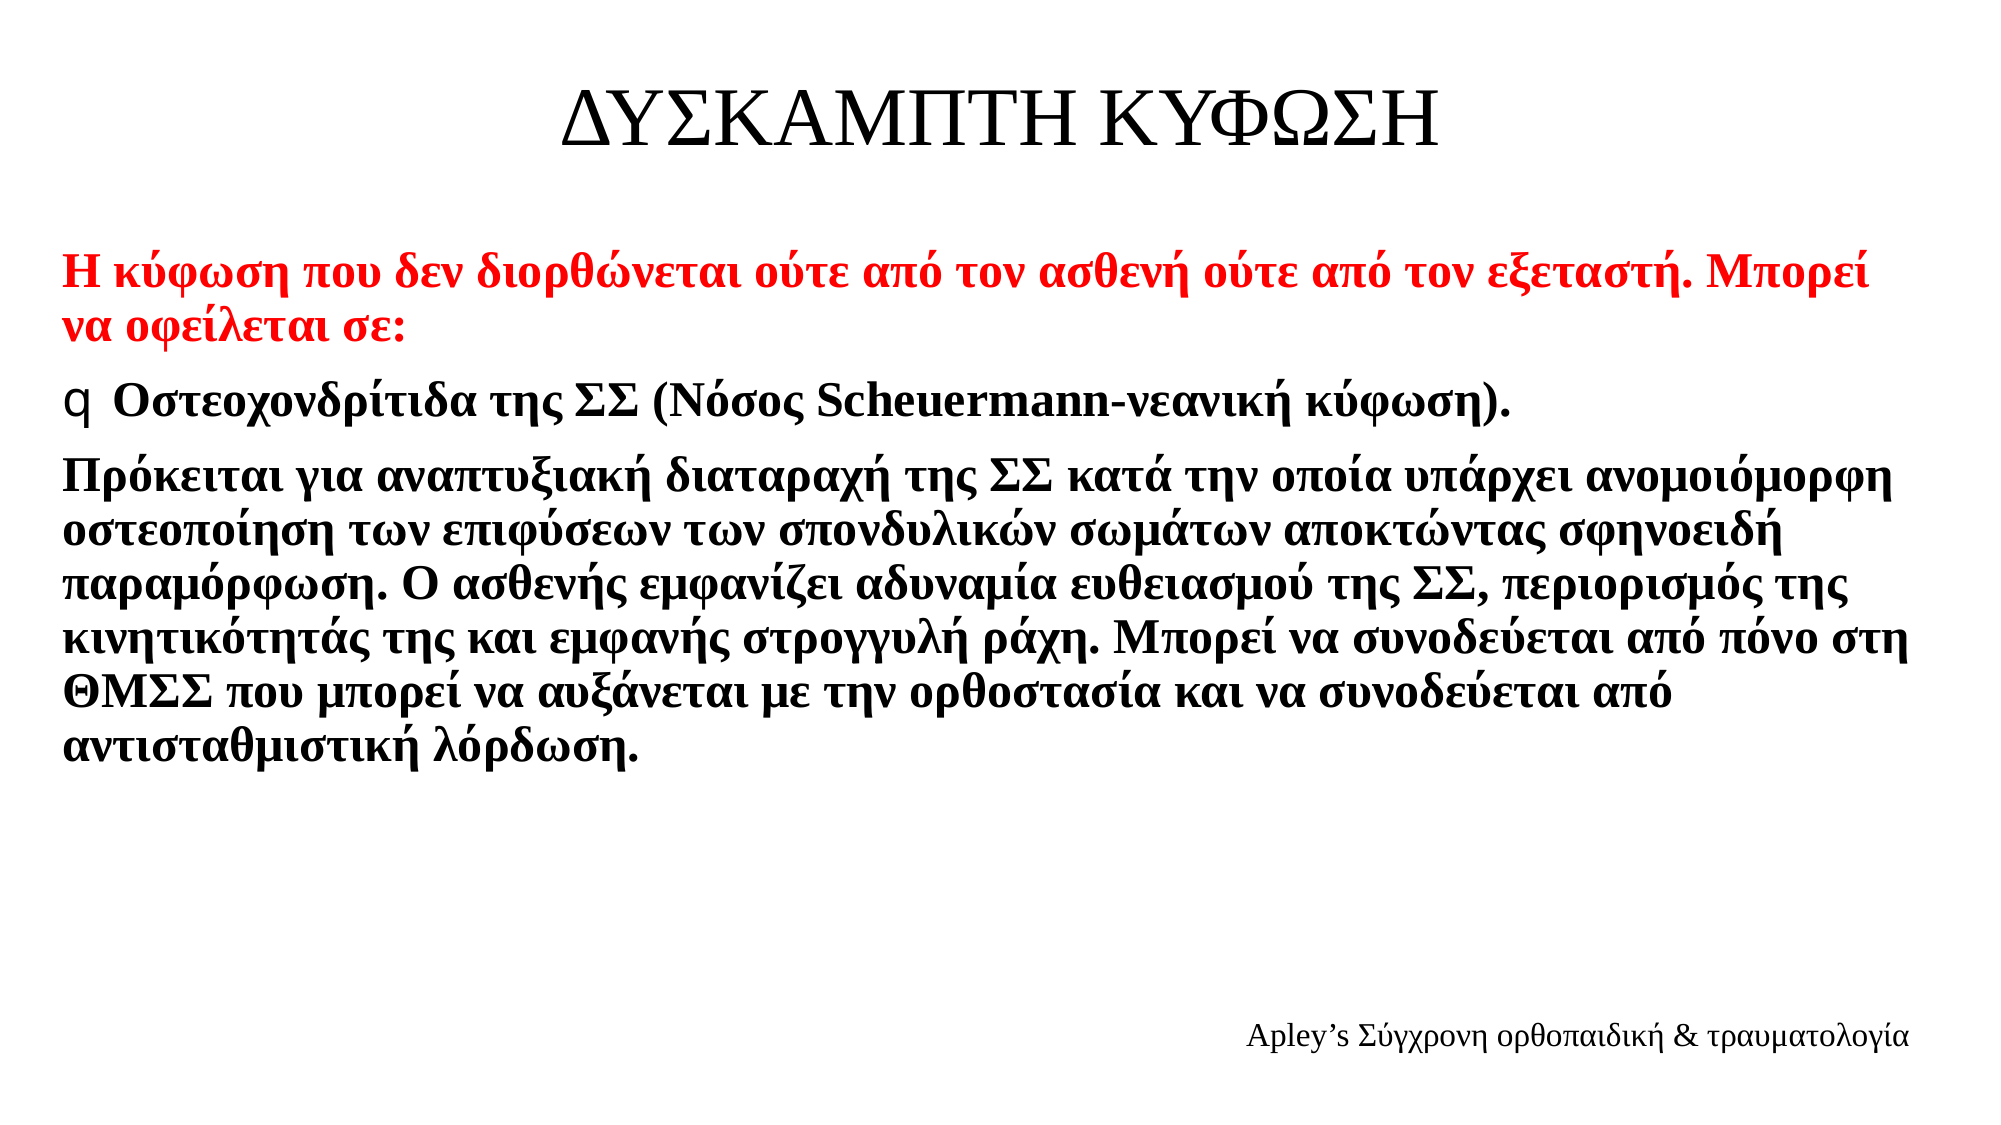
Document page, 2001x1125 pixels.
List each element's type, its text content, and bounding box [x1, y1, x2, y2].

list Η κύφωση που δεν διορθώνεται ούτε από τον ασθενή ούτε από τον εξεταστή. Μπορεί να οφείλεται σε: Οστεοχονδρίτιδα της ΣΣ (Νόσος Scheuermann-νεανική κύφωση). Πρόκειται για αναπτυξιακή διαταραχή της ΣΣ κατά την οποία υπάρχει ανομοιόμορφη οστεοποίηση των επιφύσεων των σπονδυλικών σωμάτων αποκτώντας σφηνοειδή παραμόρφωση. Ο ασθενής εμφανίζει αδυναμία ευθειασμού της ΣΣ, περιορισμός της κινητικότητάς της και εμφανής στρογγυλή ράχη. Μπορεί να συνοδεύεται από πόνο στη ΘΜΣΣ που μπορεί να αυξάνεται με την ορθοστασία και να συνοδεύεται από αντισταθμιστική λόρδωση. Apley’s Σύγχρονη ορθοπαιδική & τραυματολογία [47, 237, 1934, 1083]
title ΔΥΣΚΑΜΠΤΗ ΚΥΦΩΣΗ [137, 27, 1863, 210]
